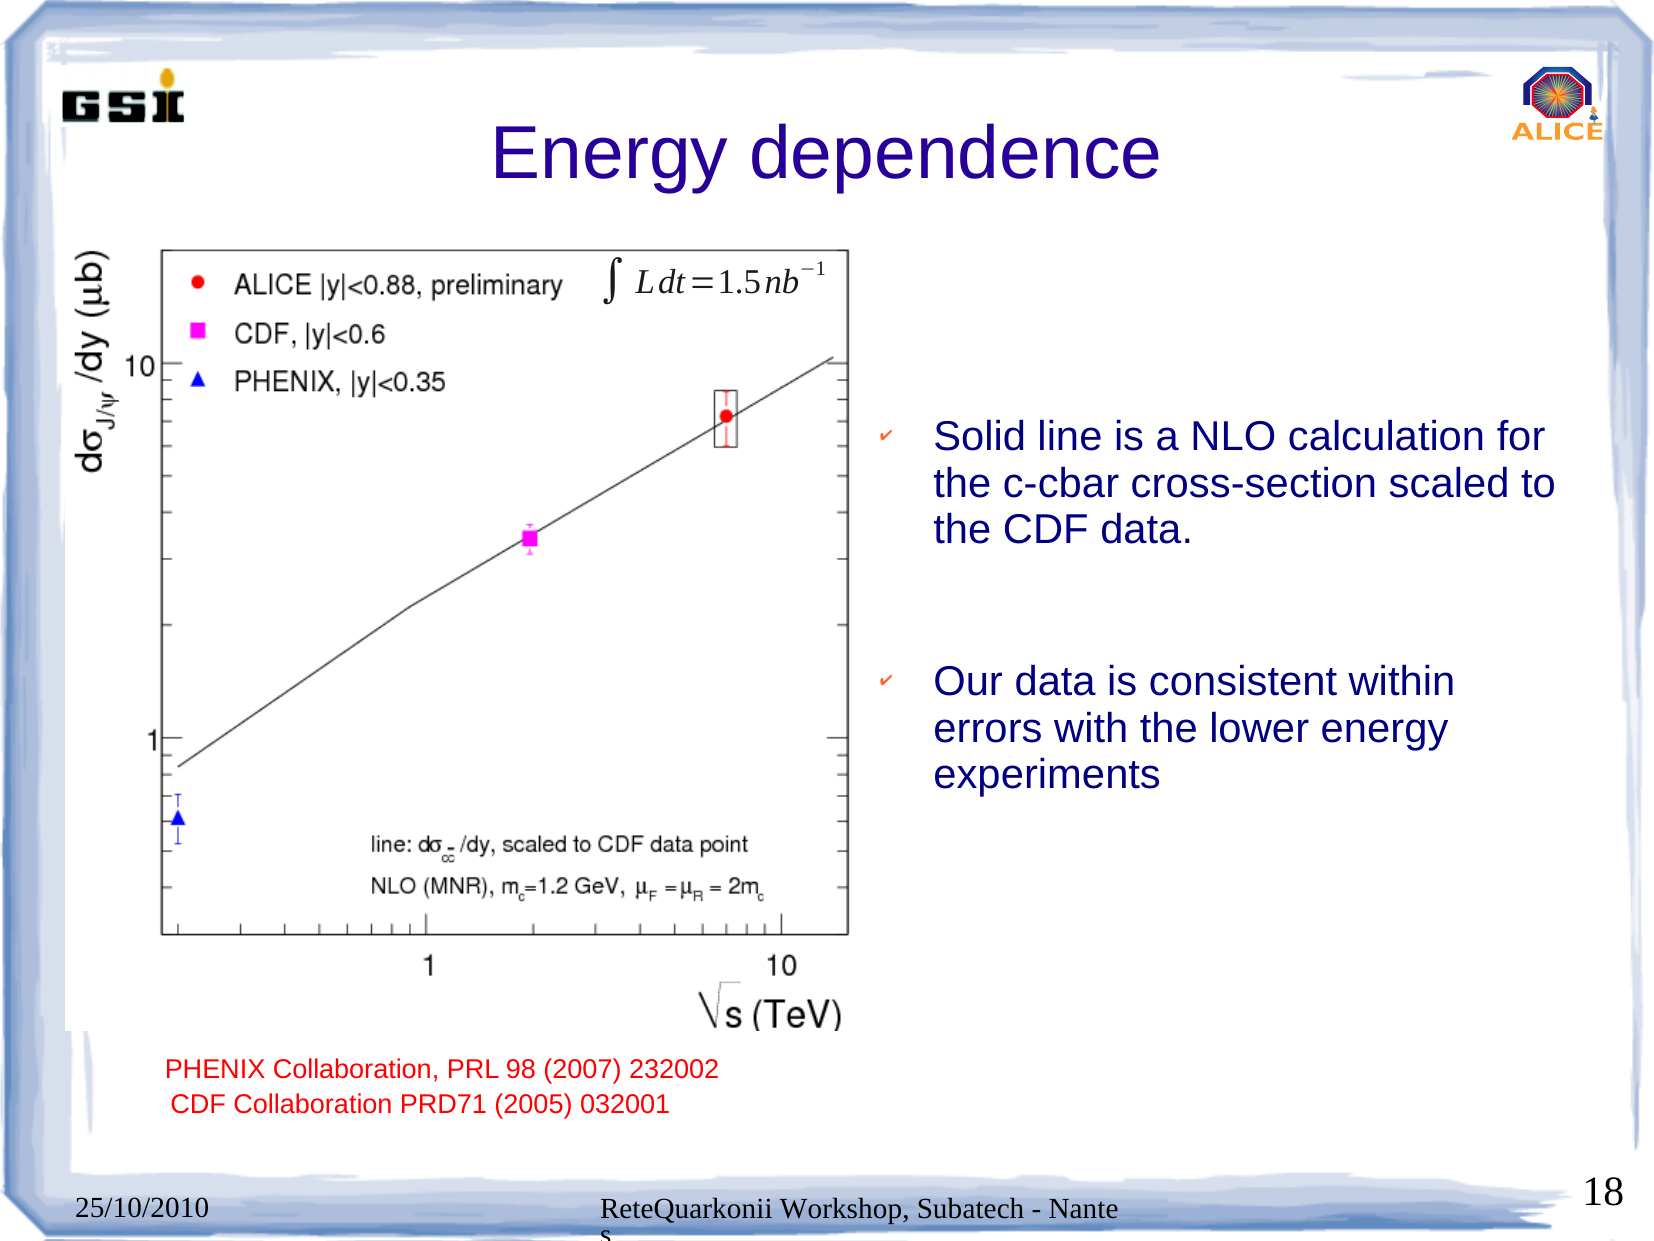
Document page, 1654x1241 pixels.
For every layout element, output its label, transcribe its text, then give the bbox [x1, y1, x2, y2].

picture [0, 0, 1654, 1241]
chart [590, 254, 835, 308]
text_box PHENIX Collaboration, PRL 98 (2007) 232002 [150, 1046, 863, 1092]
list Solid line is a NLO calculation for the c-cbar cross-section scaled to the CDF data. Our data is consistent within errors with the lower energy experiments [862, 413, 1576, 1026]
text_box CDF Collaboration PRD71 (2005) 032001 [145, 1081, 826, 1127]
title Energy dependence [82, 49, 1571, 257]
